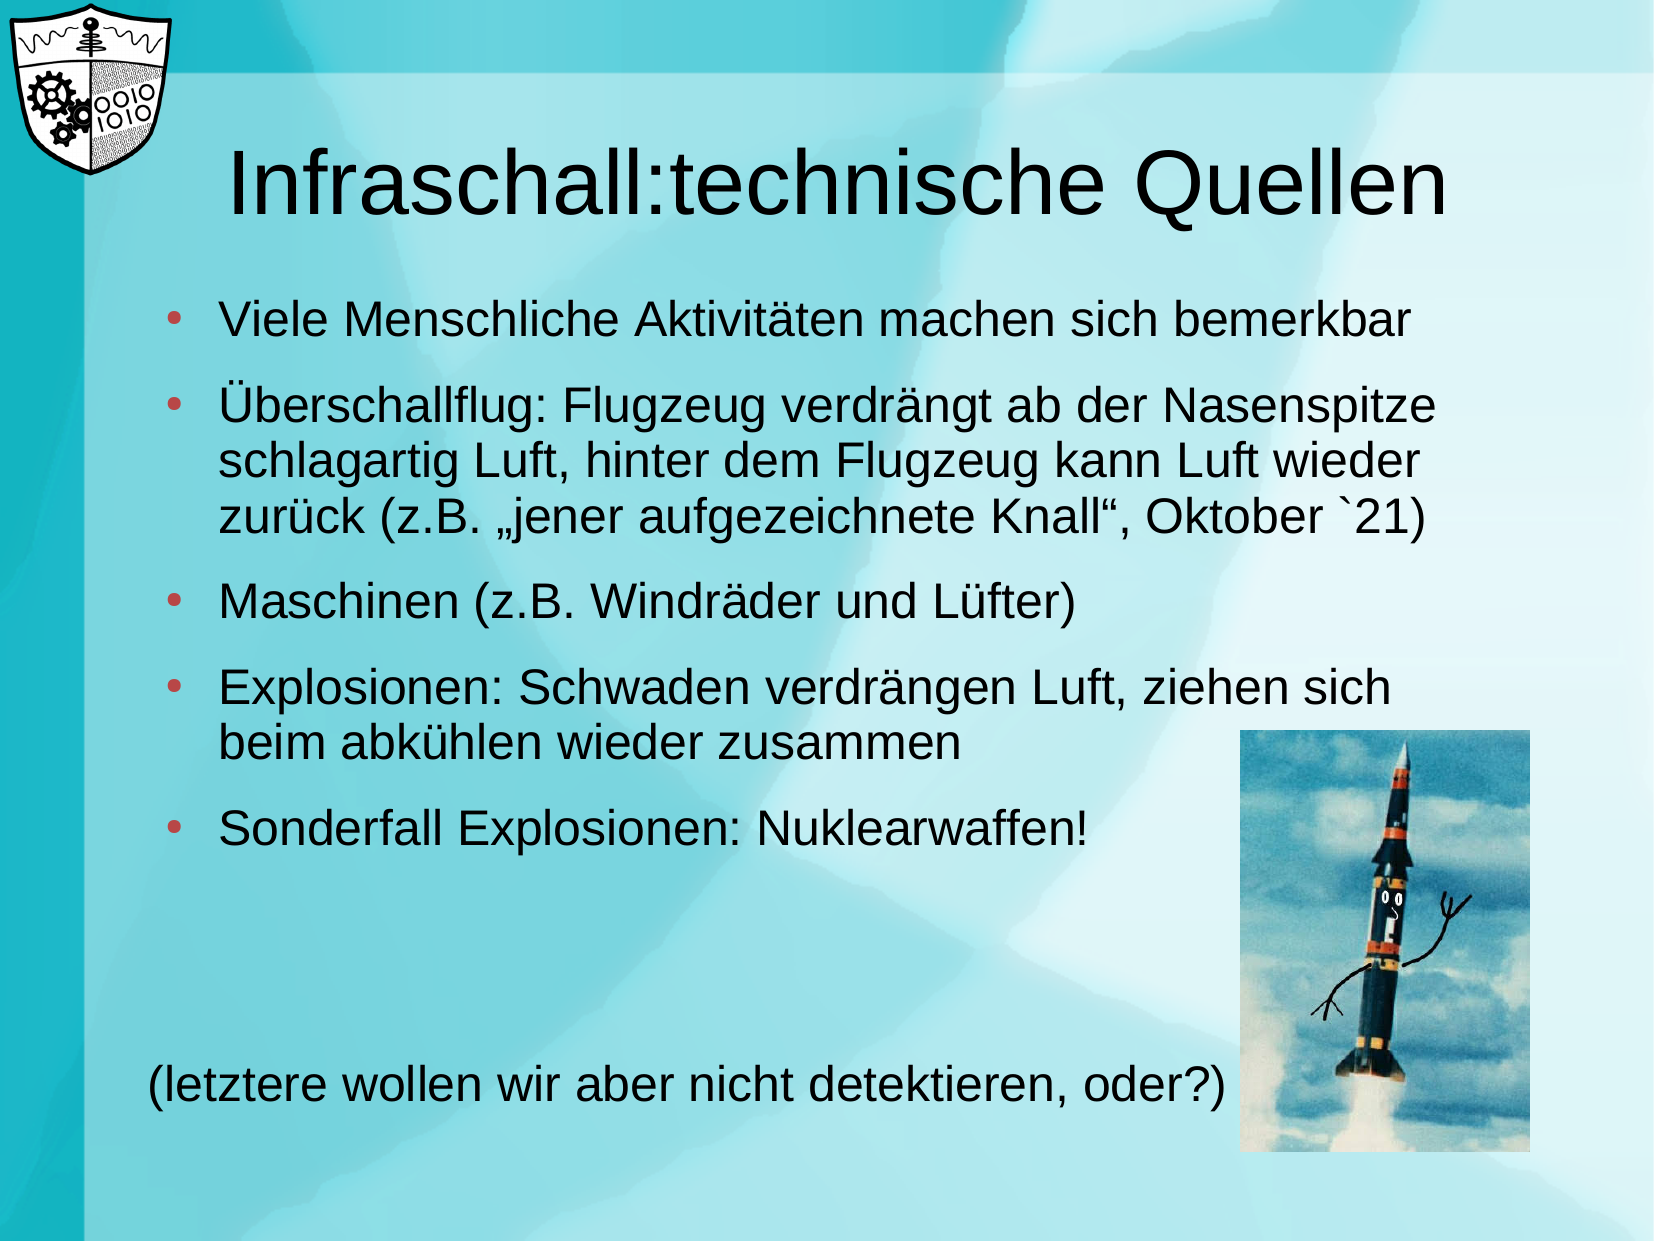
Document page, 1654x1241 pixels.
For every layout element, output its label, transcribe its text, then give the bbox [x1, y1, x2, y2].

title Infraschall:technische Quellen [94, 78, 1583, 287]
list Viele Menschliche Aktivitäten machen sich bemerkbar Überschallflug: Flugzeug verdrängt ab der Nasenspitze schlagartig Luft, hinter dem Flugzeug kann Luft wieder zurück (z.B. „jener aufgezeichnete Knall“, Oktober `21) Maschinen (z.B. Windräder und Lüfter) Explosionen: Schwaden verdrängen Luft, ziehen sich beim abkühlen wieder zusammen Sonderfall Explosionen: Nuklearwaffen! (letztere wollen wir aber nicht detektieren, oder?) [147, 291, 1512, 1211]
picture [0, 0, 1654, 1241]
